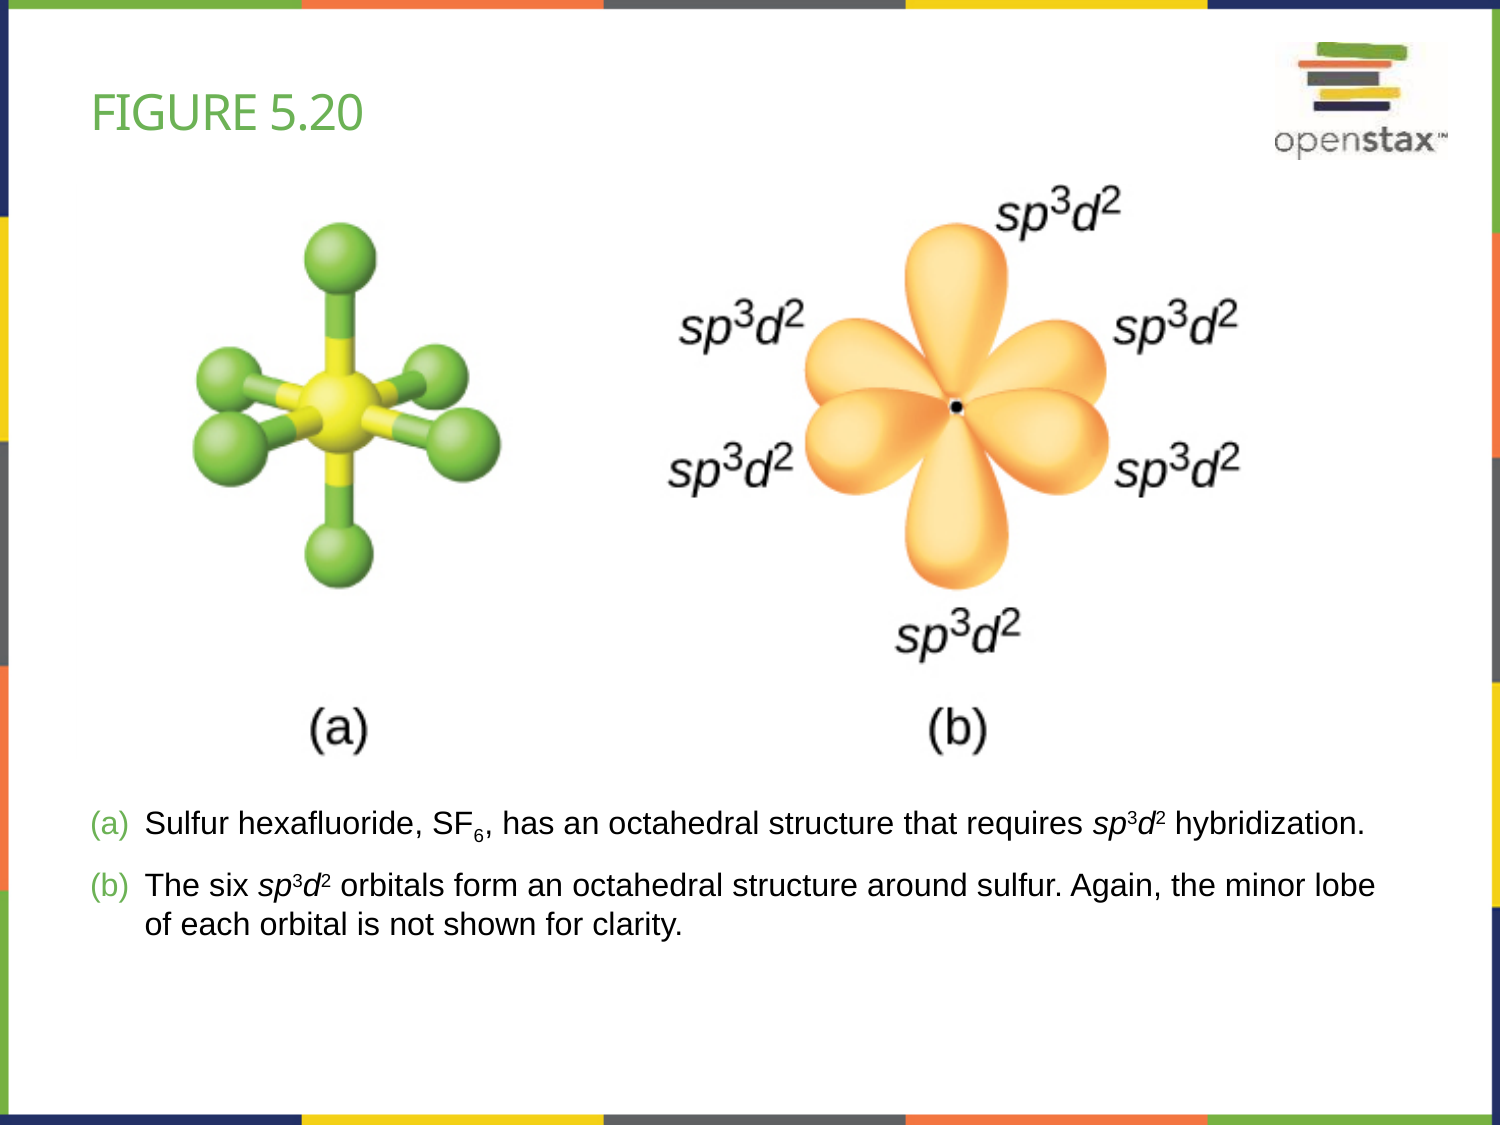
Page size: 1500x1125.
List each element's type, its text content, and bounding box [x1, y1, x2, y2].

list Sulfur hexafluoride, SF6, has an octahedral structure that requires sp3d2 hybridization. The six sp3d2 orbitals form an octahedral structure around sulfur. Again, the minor lobe of each orbital is not shown for clarity. [75, 794, 1398, 986]
picture [0, 0, 1500, 1125]
title Figure 5.20 [75, 39, 1398, 148]
